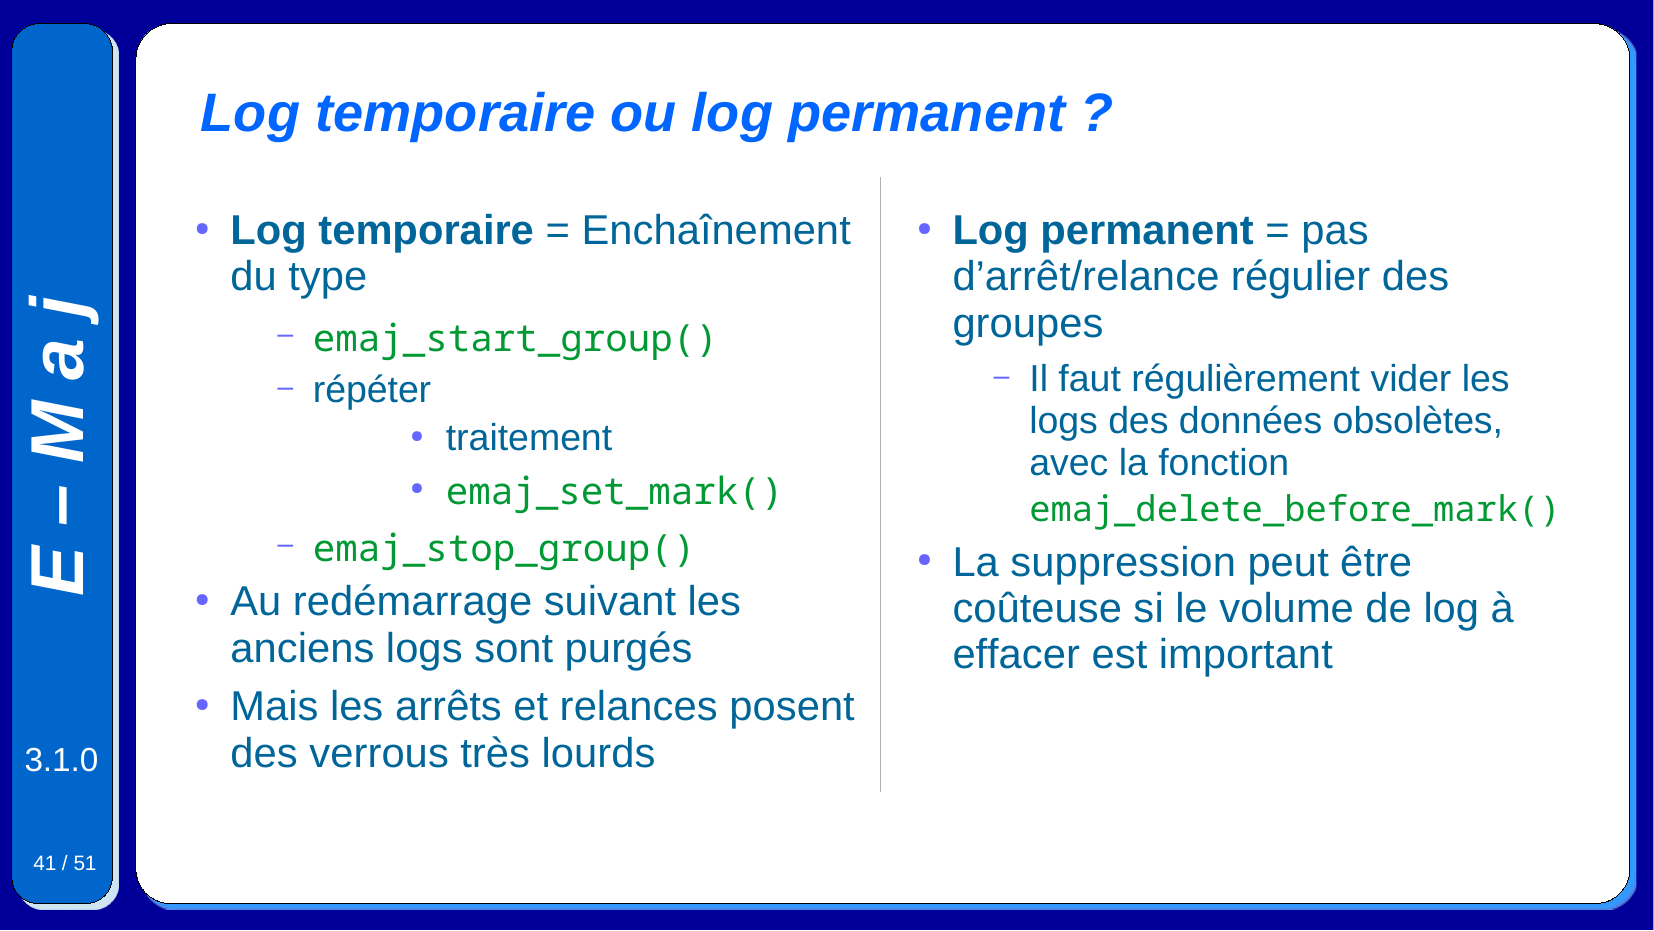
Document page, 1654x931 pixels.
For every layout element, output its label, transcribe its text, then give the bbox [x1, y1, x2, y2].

list Log permanent = pas d’arrêt/relance régulier des groupes Il faut régulièrement vider les logs des données obsolètes, avec la fonction emaj_delete_before_mark() La suppression peut être coûteuse si le volume de log à effacer est important [899, 206, 1588, 827]
title Log temporaire ou log permanent ? [200, 34, 1575, 191]
list Log temporaire = Enchaînement du type emaj_start_group() répéter traitement emaj_set_mark() emaj_stop_group() Au redémarrage suivant les anciens logs sont purgés Mais les arrêts et relances posent des verrous très lourds [177, 206, 865, 827]
